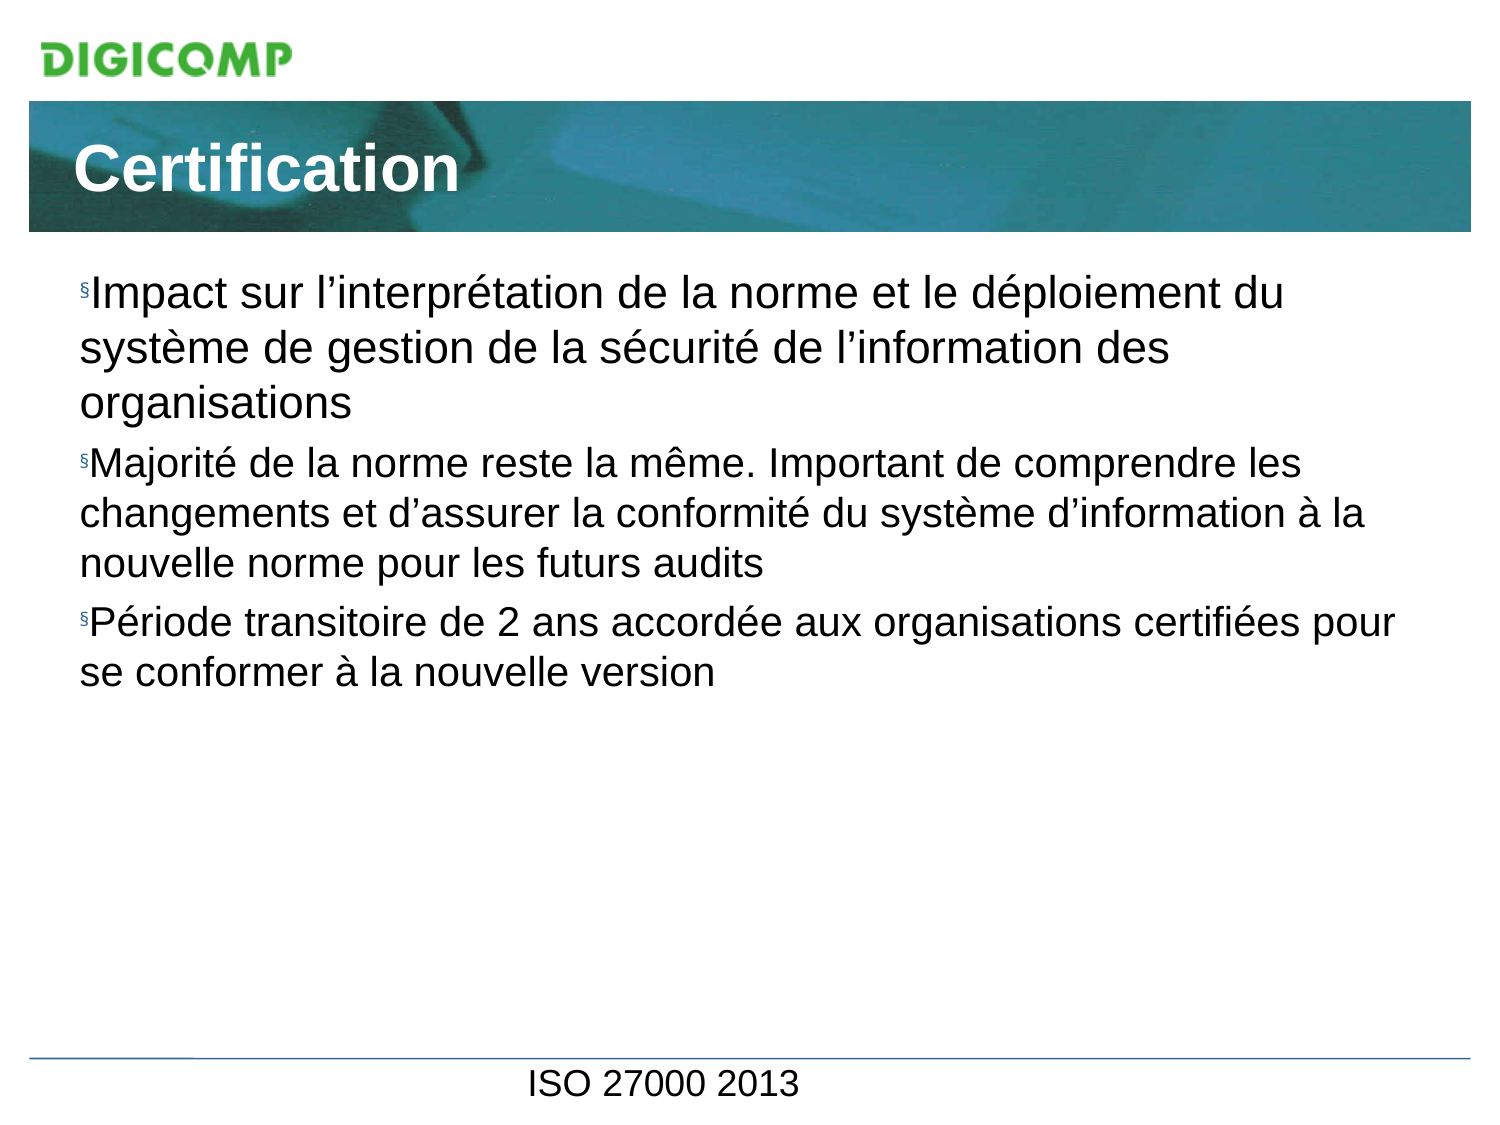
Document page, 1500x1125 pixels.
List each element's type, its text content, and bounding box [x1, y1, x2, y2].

list Impact sur l’interprétation de la norme et le déploiement du système de gestion de la sécurité de l’information des organisations Majorité de la norme reste la même. Important de comprendre les changements et d’assurer la conformité du système d’information à la nouvelle norme pour les futurs audits Période transitoire de 2 ans accordée aux organisations certifiées pour se conformer à la nouvelle version [64, 255, 1424, 1035]
title Certification [58, 117, 1429, 212]
text_box ISO 27000 2013 [512, 1051, 988, 1118]
